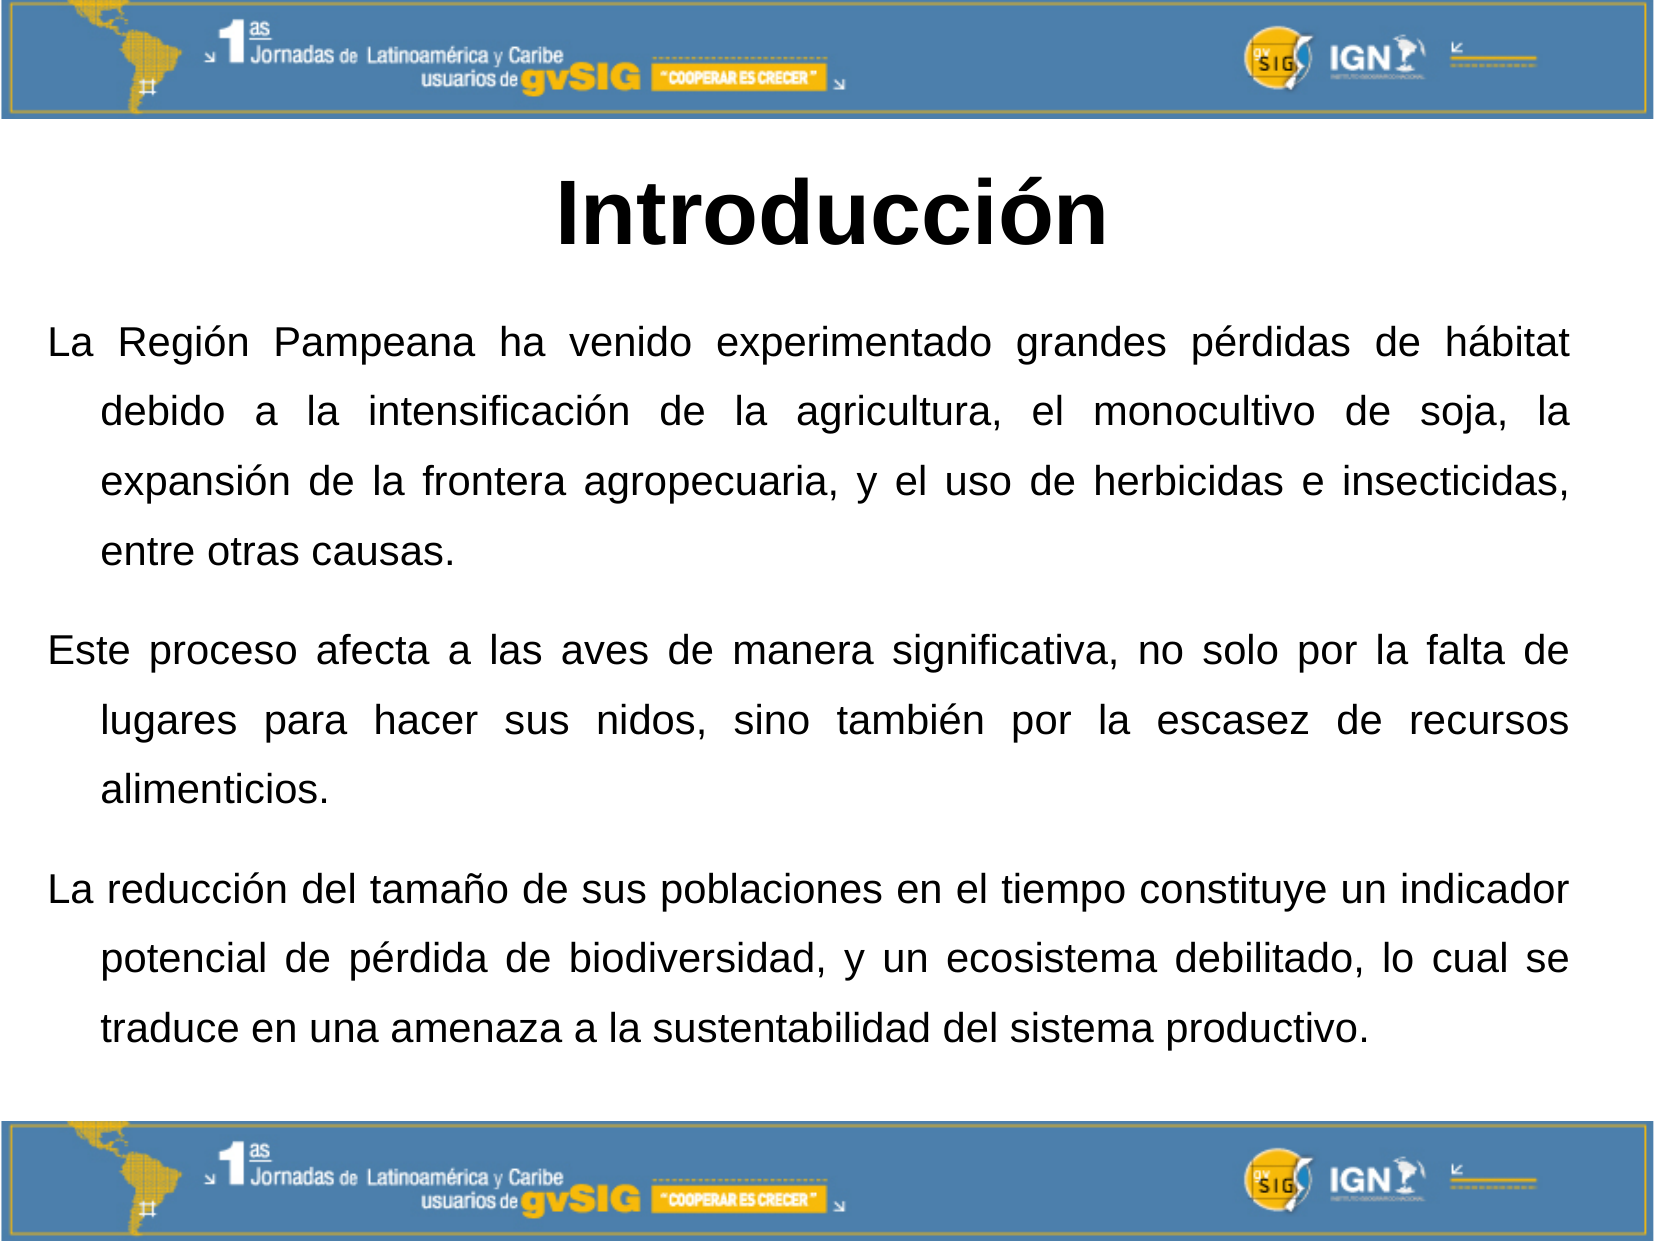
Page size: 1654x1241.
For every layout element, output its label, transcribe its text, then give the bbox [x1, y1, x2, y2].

title Introducción [88, 147, 1577, 279]
picture [0, 1121, 1654, 1241]
picture [0, 0, 1654, 119]
list La Región Pampeana ha venido experimentado grandes pérdidas de hábitat debido a la intensificación de la agricultura, el monocultivo de soja, la expansión de la frontera agropecuaria, y el uso de herbicidas e insecticidas, entre otras causas. Este proceso afecta a las aves de manera significativa, no solo por la falta de lugares para hacer sus nidos, sino también por la escasez de recursos alimenticios. La reducción del tamaño de sus poblaciones en el tiempo constituye un indicador potencial de pérdida de biodiversidad, y un ecosistema debilitado, lo cual se traduce en una amenaza a la sustentabilidad del sistema productivo. [29, 295, 1571, 1133]
